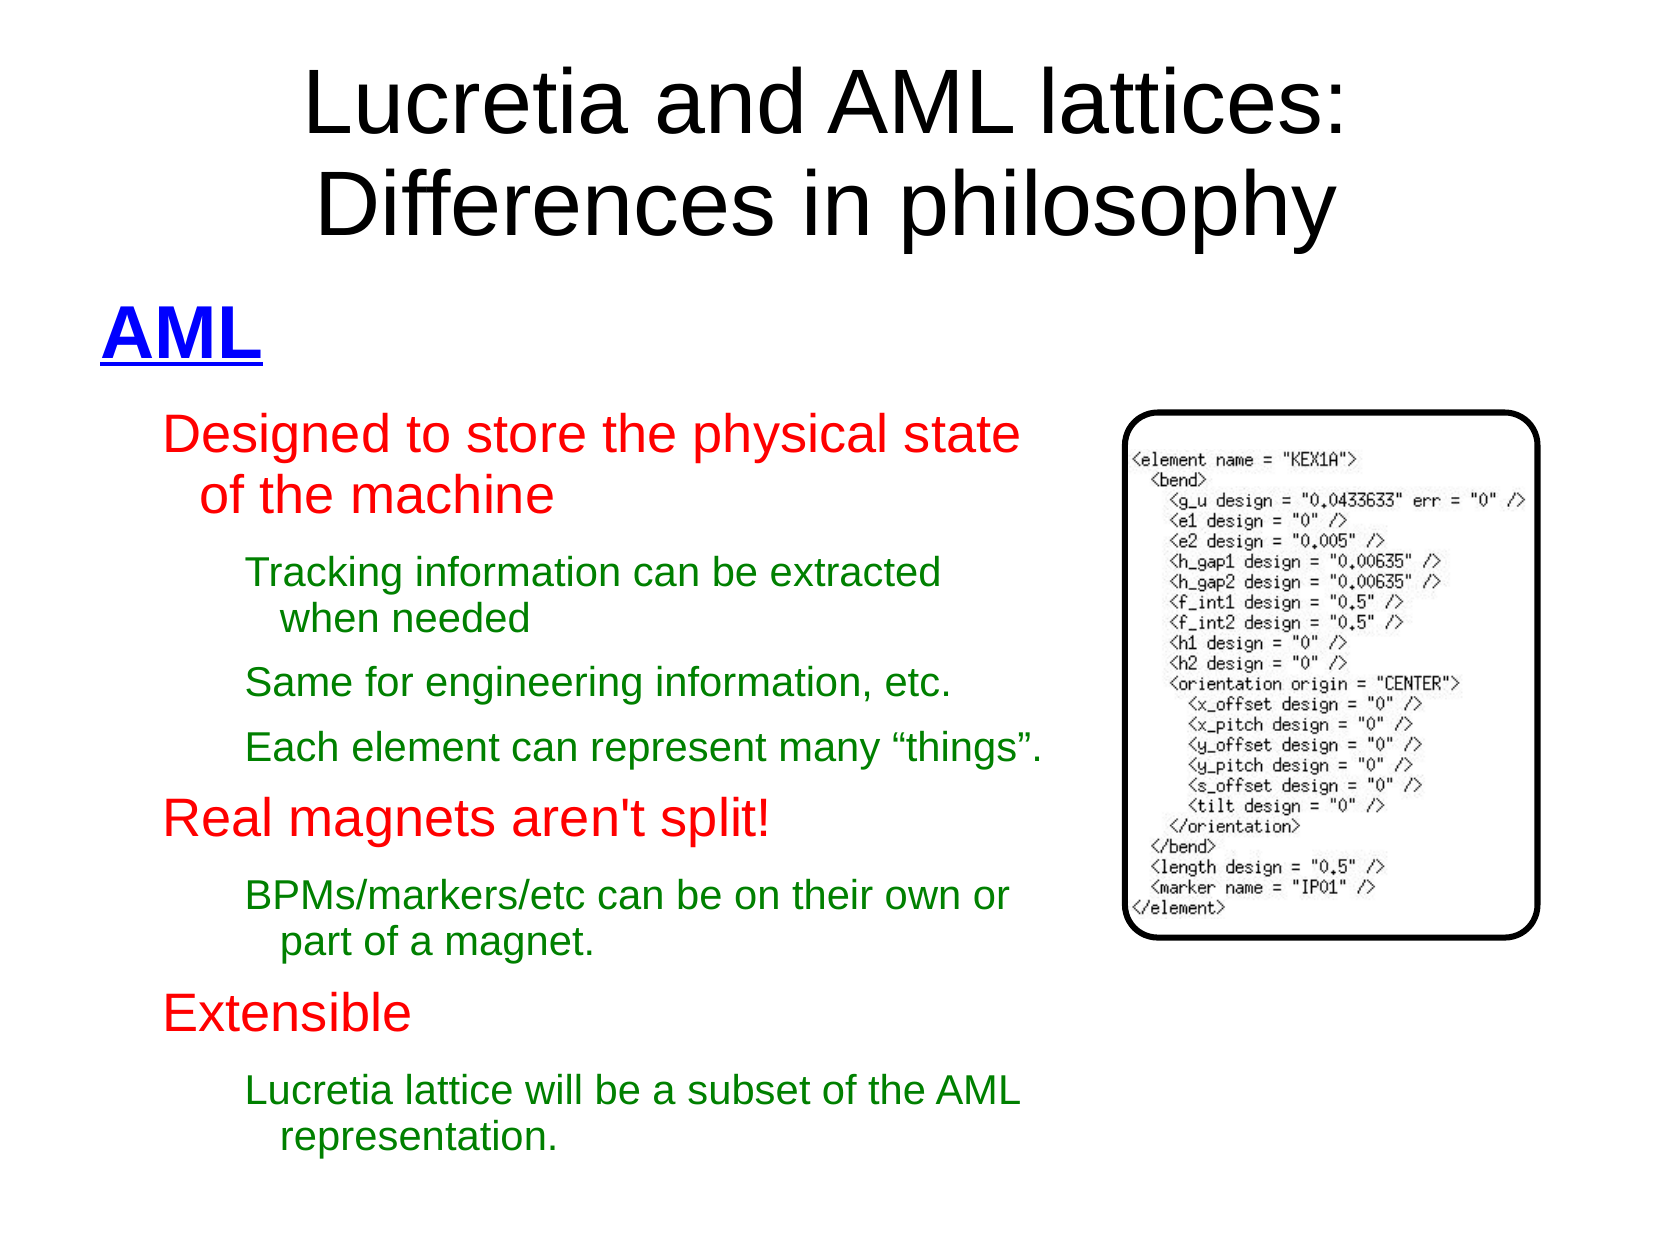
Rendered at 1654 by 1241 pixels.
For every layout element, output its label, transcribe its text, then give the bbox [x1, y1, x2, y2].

title Lucretia and AML lattices: Differences in philosophy [82, 49, 1571, 257]
list AML Designed to store the physical state of the machine Tracking information can be extracted when needed Same for engineering information, etc. Each element can represent many “things”. Real magnets aren't split! BPMs/markers/etc can be on their own or part of a magnet. Extensible Lucretia lattice will be a subset of the AML representation. [82, 290, 1051, 1209]
picture [1128, 449, 1533, 919]
